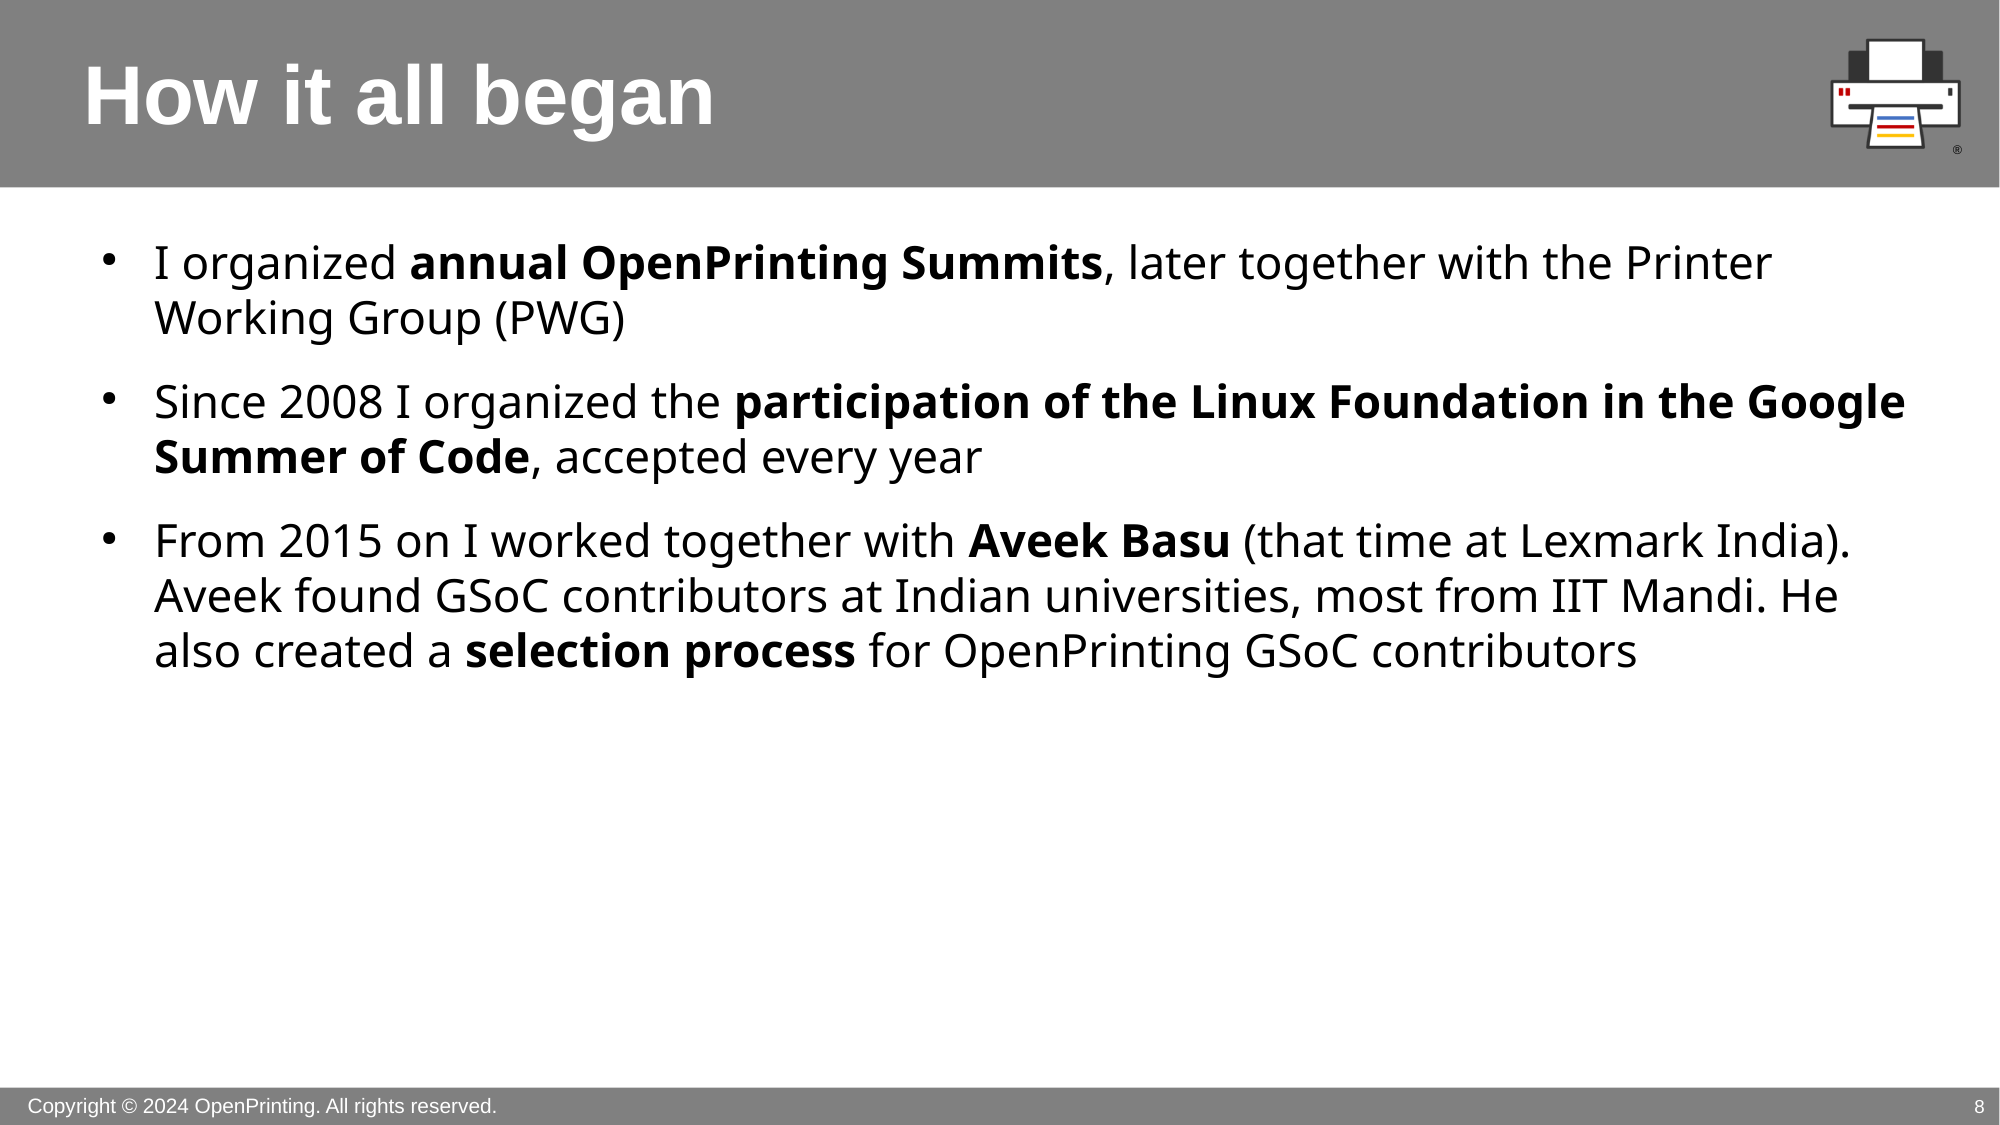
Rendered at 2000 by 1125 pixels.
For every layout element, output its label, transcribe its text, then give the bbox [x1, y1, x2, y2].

list I organized annual OpenPrinting Summits, later together with the Printer Working Group (PWG) Since 2008 I organized the participation of the Linux Foundation in the Google Summer of Code, accepted every year From 2015 on I worked together with Aveek Basu (that time at Lexmark India). Aveek found GSoC contributors at Indian universities, most from IIT Mandi. He also created a selection process for OpenPrinting GSoC contributors [75, 224, 1936, 1067]
picture [1825, 33, 1966, 154]
title How it all began [75, 7, 1786, 175]
